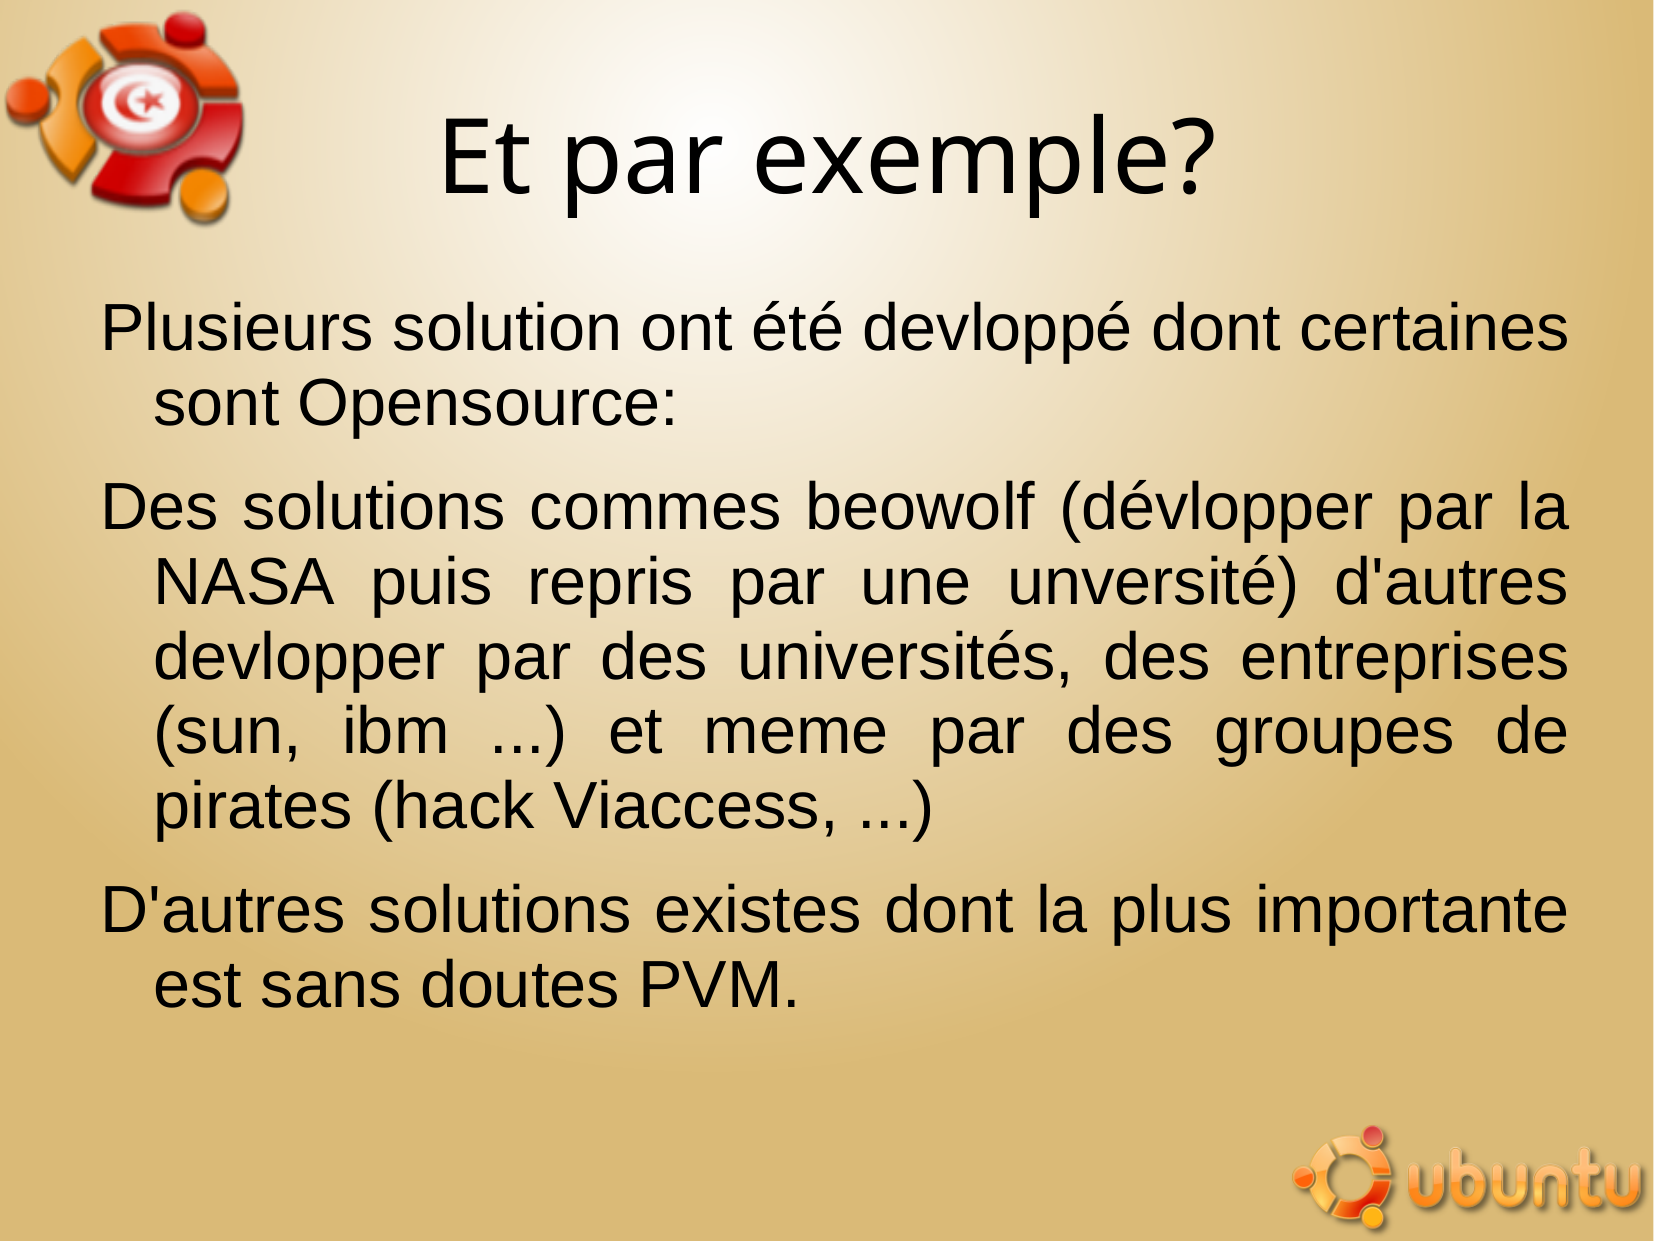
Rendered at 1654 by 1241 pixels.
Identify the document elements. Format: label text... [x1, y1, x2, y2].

list Plusieurs solution ont été devloppé dont certaines sont Opensource: Des solutions commes beowolf (dévlopper par la NASA puis repris par une unversité) d'autres devlopper par des universités, des entreprises (sun, ibm ...) et meme par des groupes de pirates (hack Viaccess, ...) D'autres solutions existes dont la plus importante est sans doutes PVM. [82, 290, 1571, 1097]
picture [0, 0, 1654, 1241]
title Et par exemple? [82, 49, 1571, 257]
